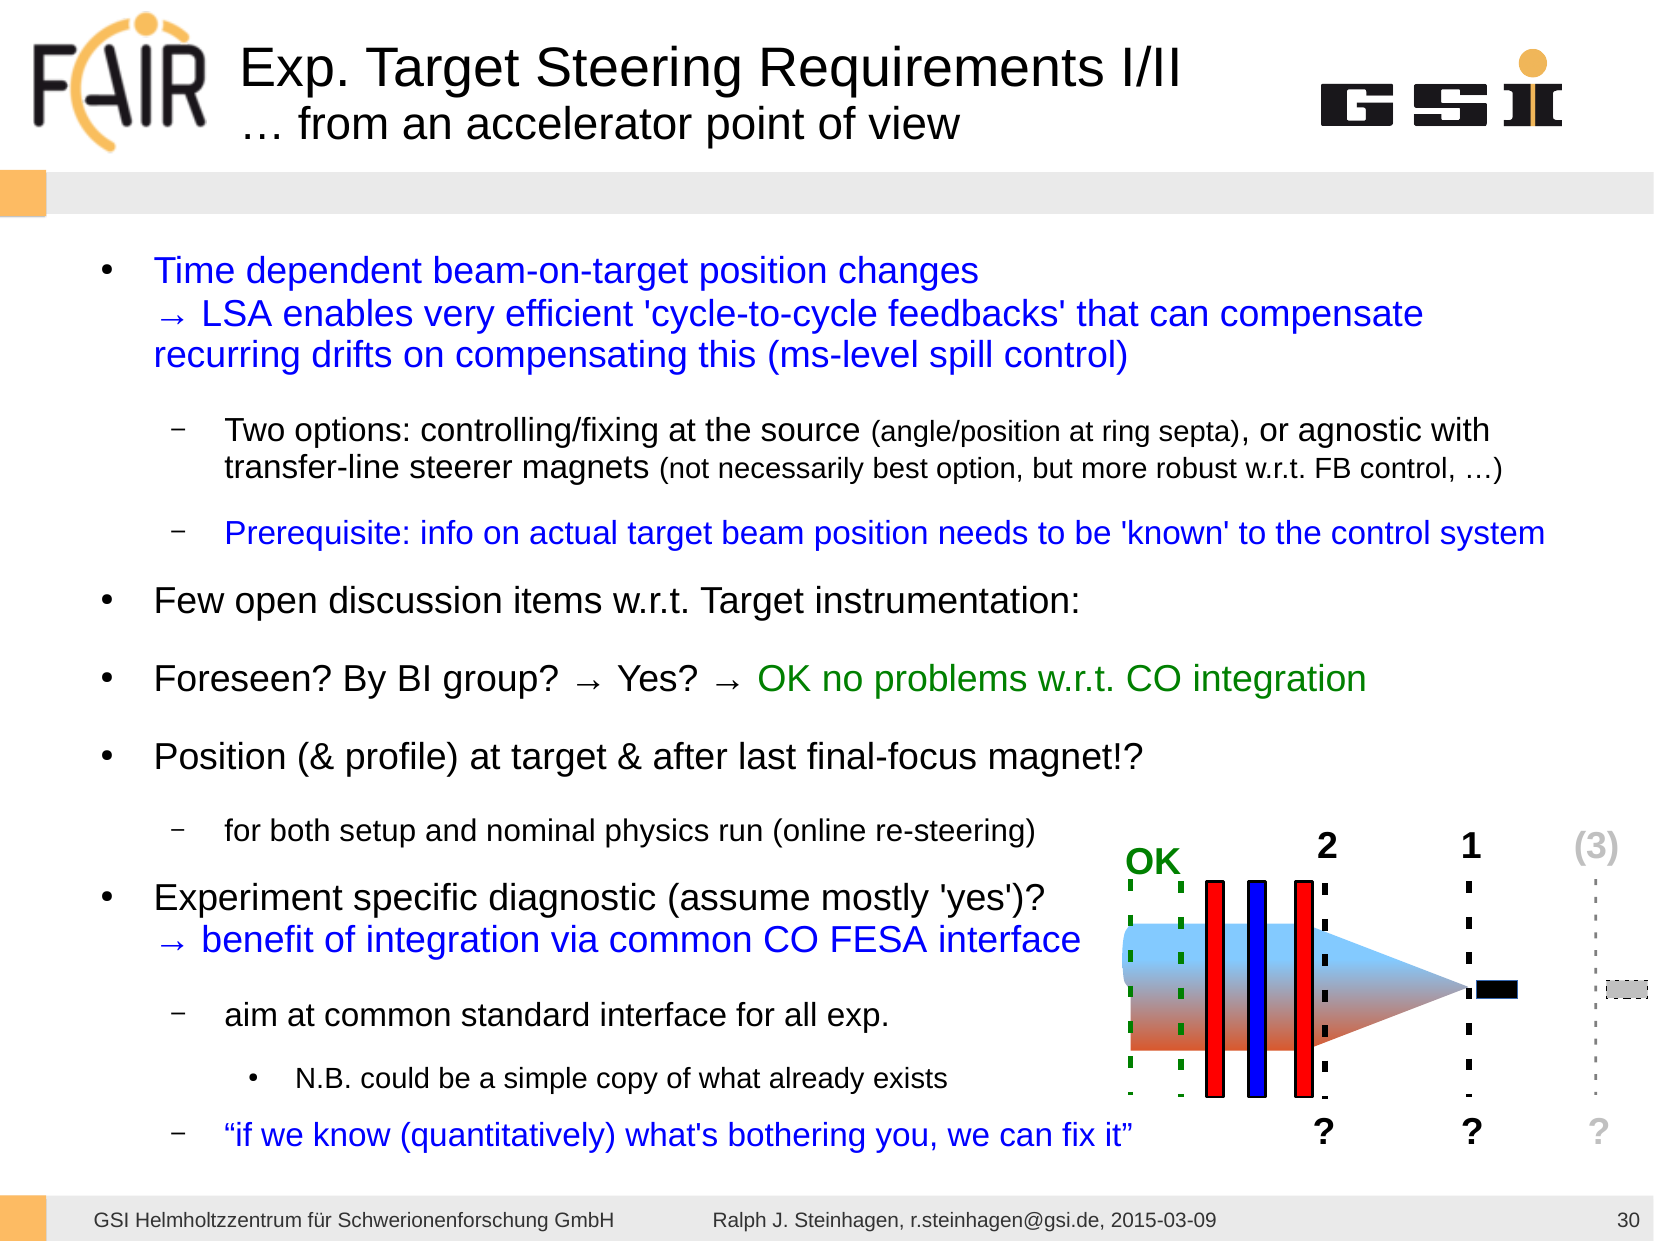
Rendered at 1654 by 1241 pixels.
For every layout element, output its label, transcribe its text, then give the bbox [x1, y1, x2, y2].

list Time dependent beam-on-target position changes → LSA enables very efficient 'cycle-to-cycle feedbacks' that can compensate recurring drifts on compensating this (ms-level spill control) Two options: controlling/fixing at the source (angle/position at ring septa), or agnostic with transfer-line steerer magnets (not necessarily best option, but more robust w.r.t. FB control, …) Prerequisite: info on actual target beam position needs to be 'known' to the control system Few open discussion items w.r.t. Target instrumentation: Foreseen? By BI group? → Yes? → OK no problems w.r.t. CO integration Position (& profile) at target & after last final-focus magnet!? for both setup and nominal physics run (online re-steering) Experiment specific diagnostic (assume mostly 'yes')? → benefit of integration via common CO FESA interface aim at common standard interface for all exp. N.B. could be a simple copy of what already exists “if we know (quantitatively) what's bothering you, we can fix it” [82, 249, 1571, 1158]
title Exp. Target Steering Requirements I/II … from an accelerator point of view [239, 23, 1223, 162]
text_box ? [1572, 1102, 1611, 1160]
text_box OK [1110, 832, 1203, 892]
text_box 2 [1302, 816, 1339, 874]
text_box 1 [1446, 816, 1483, 874]
text_box ? [1298, 1102, 1336, 1160]
picture [1319, 46, 1564, 129]
picture [33, 10, 207, 155]
text_box [1606, 980, 1648, 999]
text_box [1476, 980, 1518, 999]
text_box ? [1446, 1102, 1484, 1160]
text_box [1122, 881, 1469, 1098]
text_box (3) [1559, 816, 1635, 874]
